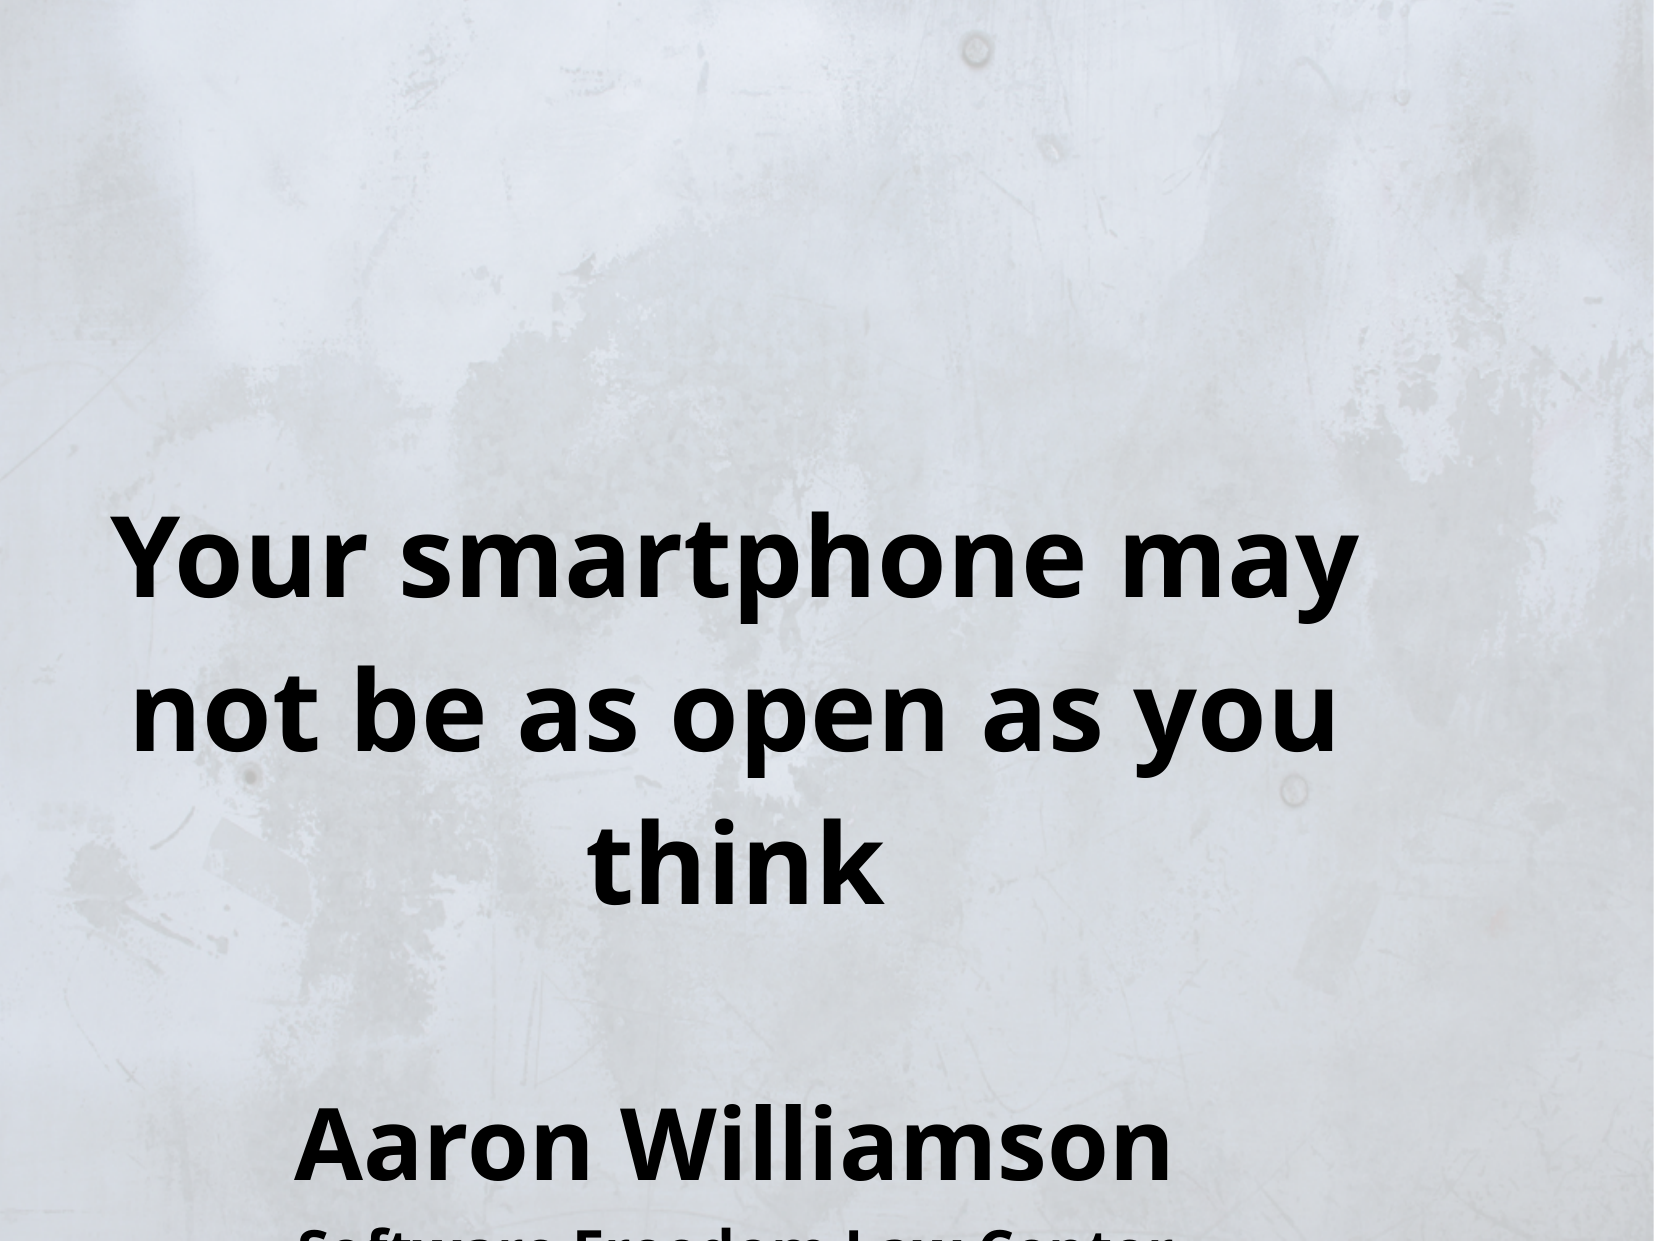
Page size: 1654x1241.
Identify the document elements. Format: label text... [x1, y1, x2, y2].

picture [0, 0, 1654, 1241]
text_box Your smartphone may not be as open as you think Aaron Williamson Software Freedom Law Center [95, 470, 1559, 1116]
